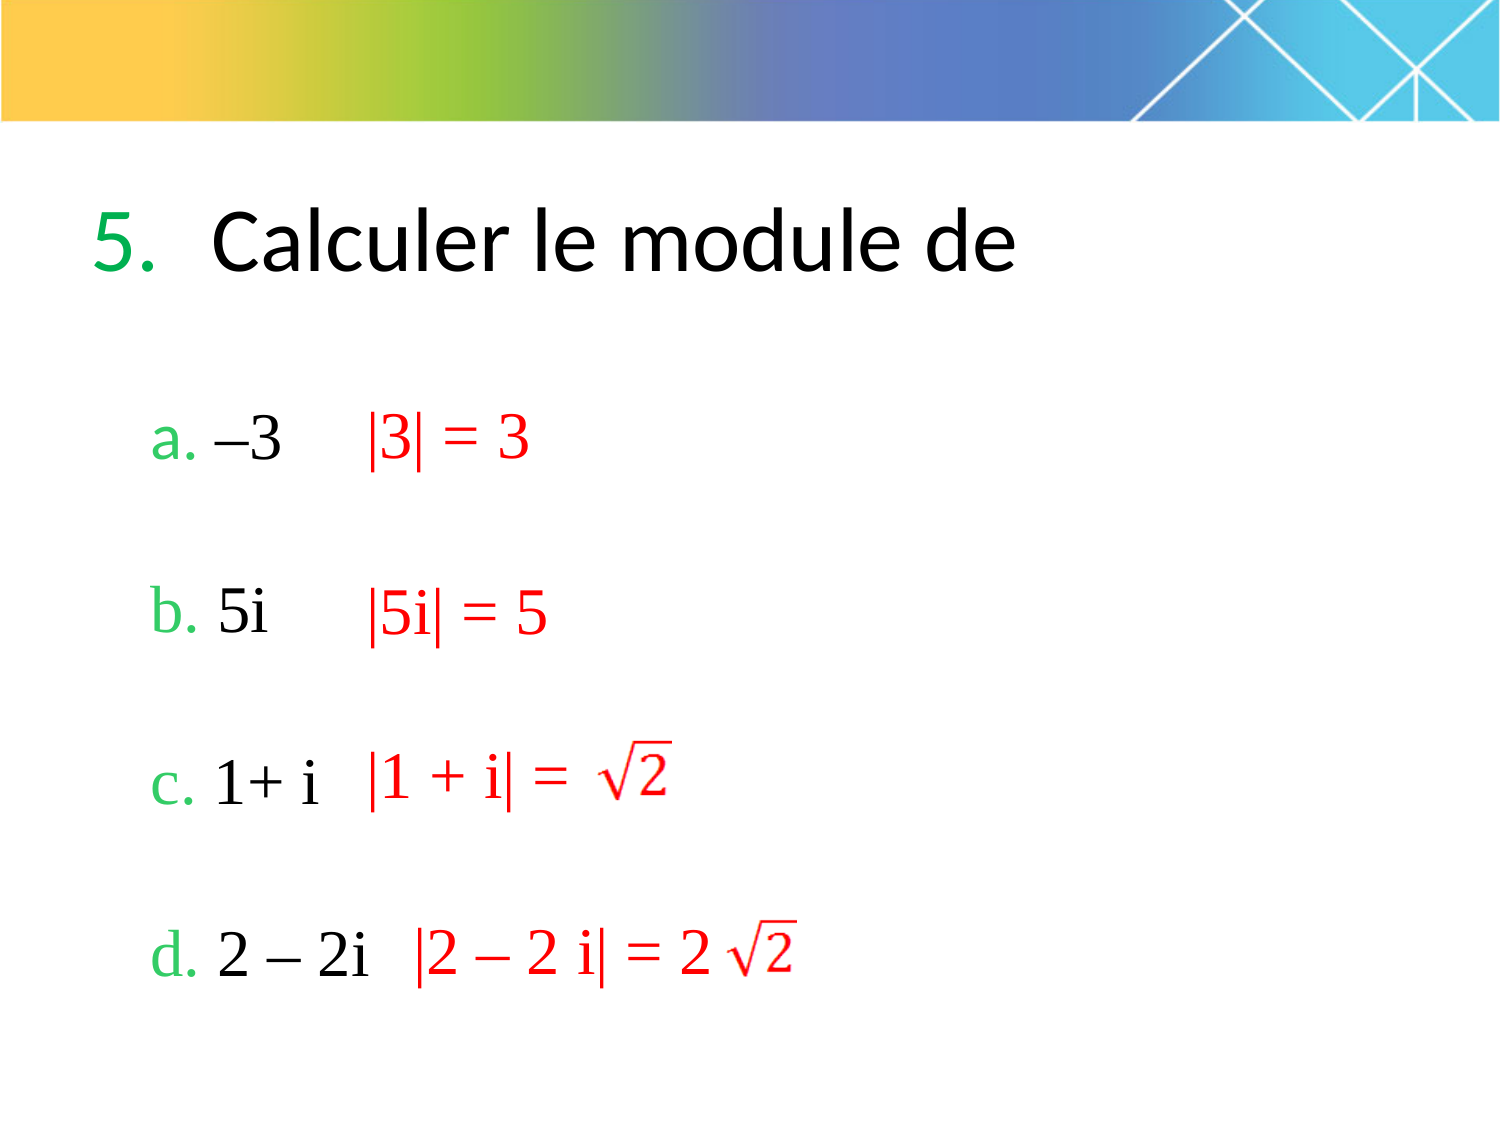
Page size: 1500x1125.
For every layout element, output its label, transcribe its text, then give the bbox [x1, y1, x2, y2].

picture [726, 906, 797, 985]
picture [597, 726, 672, 809]
text_box |2 – 2 i| = 2 [398, 900, 1500, 996]
picture [0, 0, 1500, 123]
text_box a. –3 b. 5i c. 1+ i d. 2 – 2i [135, 385, 821, 998]
text_box |5i| = 5 [351, 560, 1219, 656]
title Calculer le module de [75, 163, 1426, 305]
text_box |1 + i| = [351, 724, 1336, 820]
text_box |3| = 3 [351, 384, 1219, 480]
